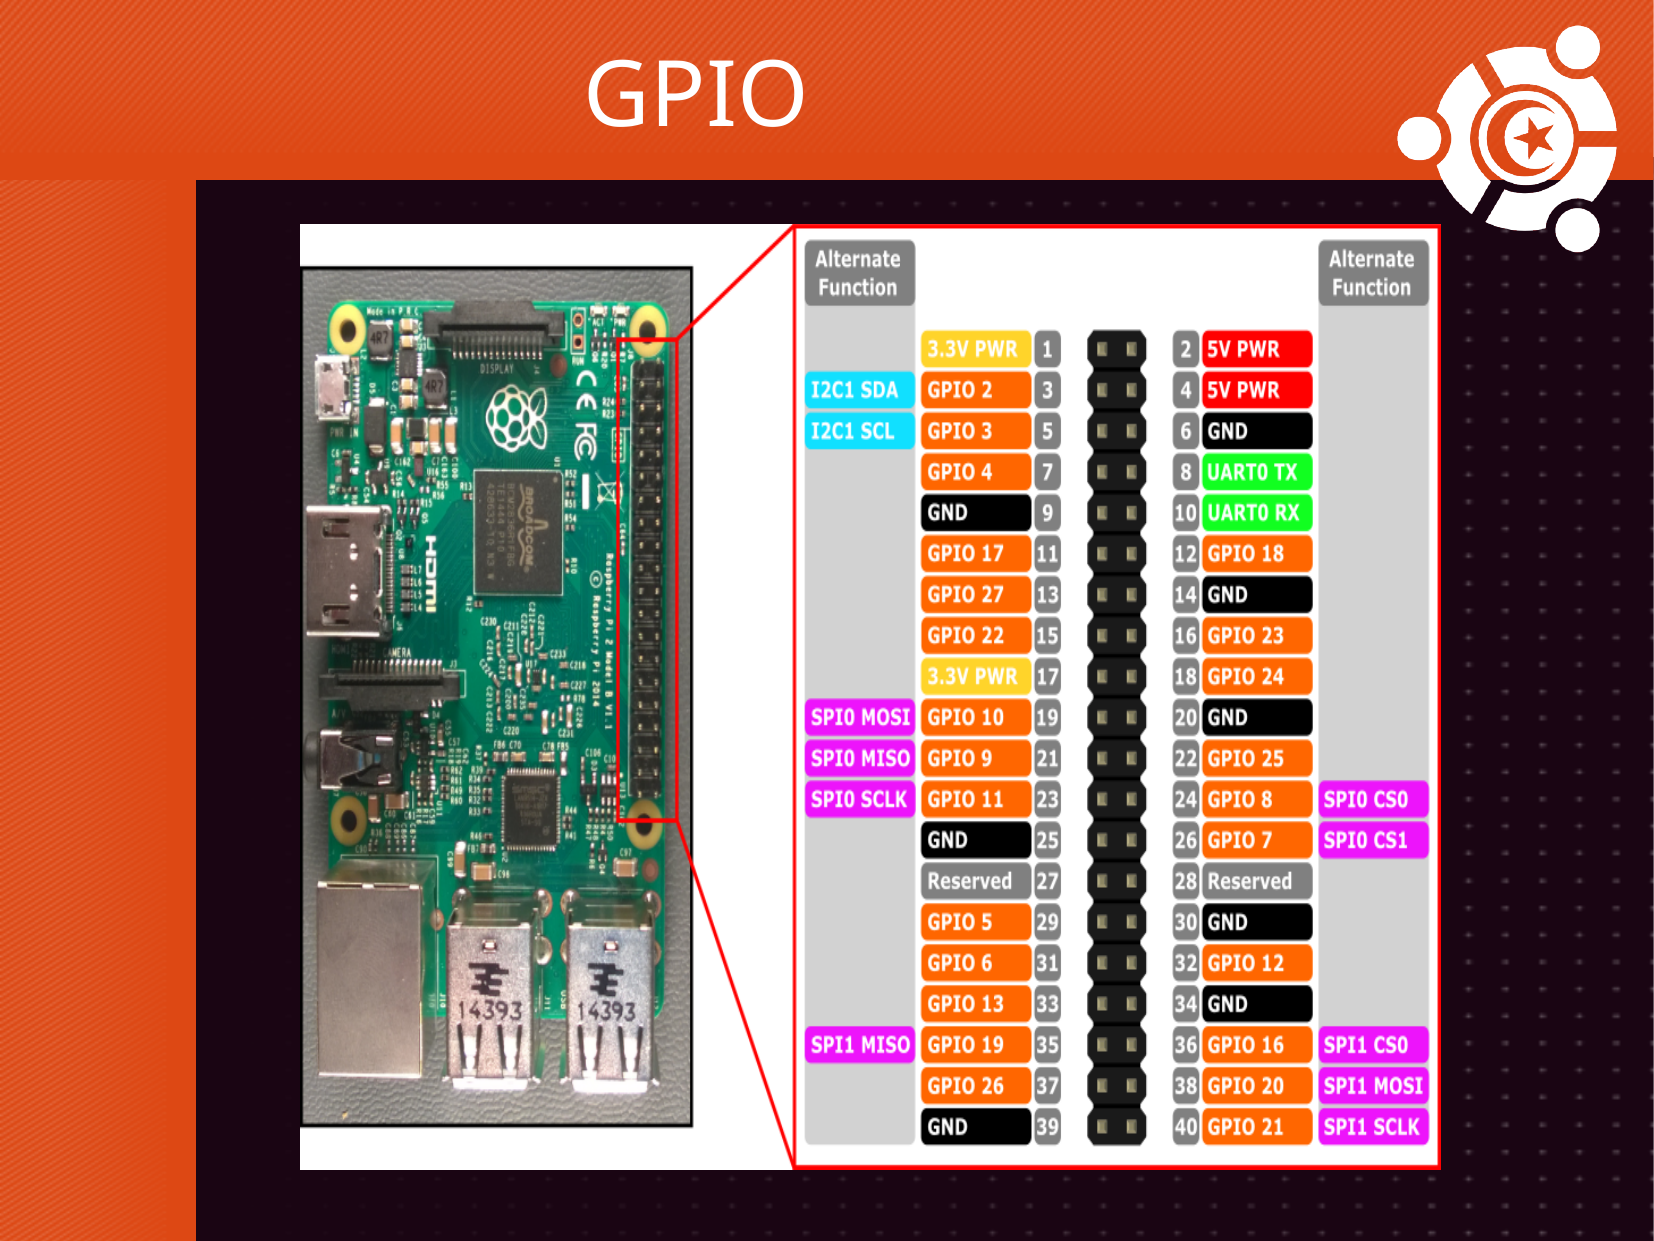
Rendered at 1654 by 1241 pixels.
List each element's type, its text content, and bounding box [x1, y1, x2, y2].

picture [0, 0, 1654, 1241]
title GPIO [0, 2, 1394, 181]
